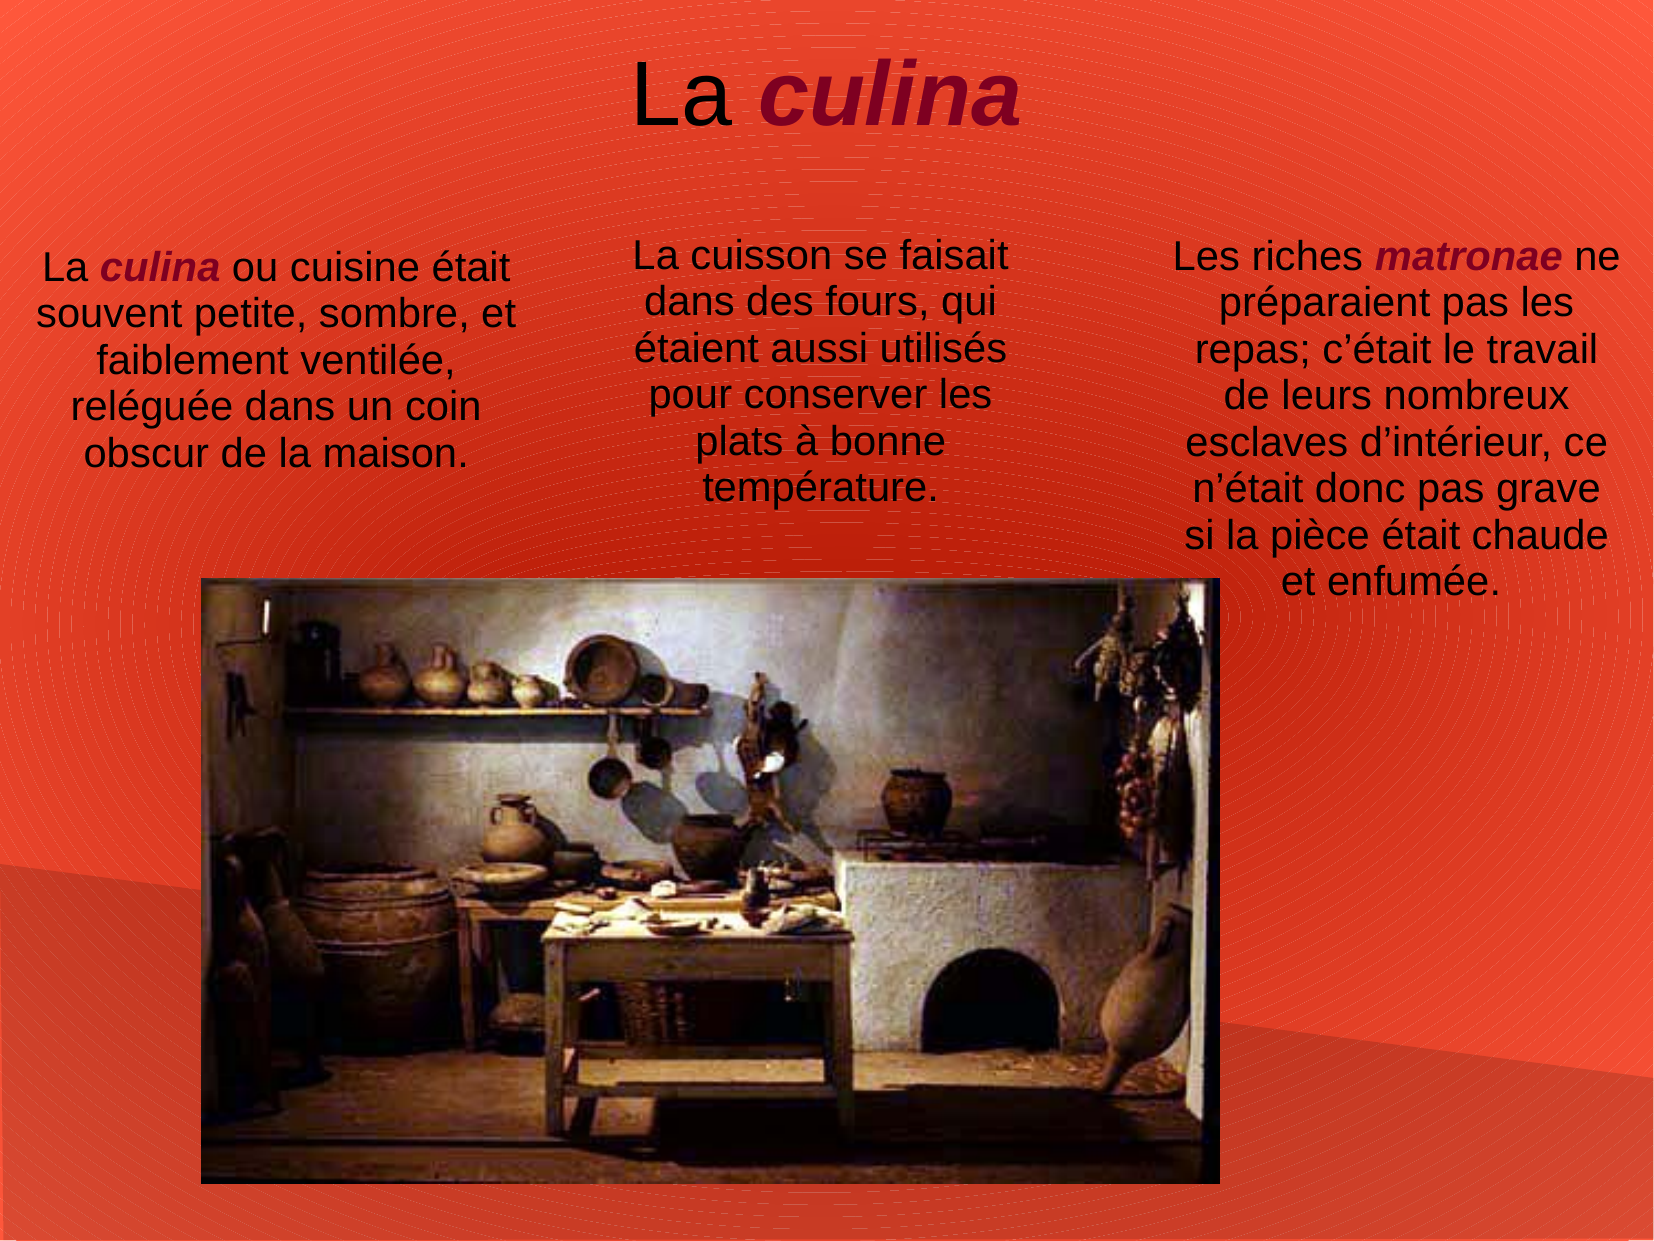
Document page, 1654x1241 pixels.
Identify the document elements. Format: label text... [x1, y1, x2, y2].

text_box Les riches matronae ne préparaient pas les repas; c’était le travail de leurs nombreux esclaves d’intérieur, ce n’était donc pas grave si la pièce était chaude et enfumée. [1157, 225, 1637, 616]
text_box La culina ou cuisine était souvent petite, sombre, et faiblement ventilée, reléguée dans un coin obscur de la maison. [20, 236, 532, 486]
text_box La cuisson se faisait dans des fours, qui étaient aussi utilisés pour conserver les plats à bonne température. [590, 224, 1051, 520]
text_box La culina [70, 35, 1583, 153]
picture [201, 578, 1220, 1184]
